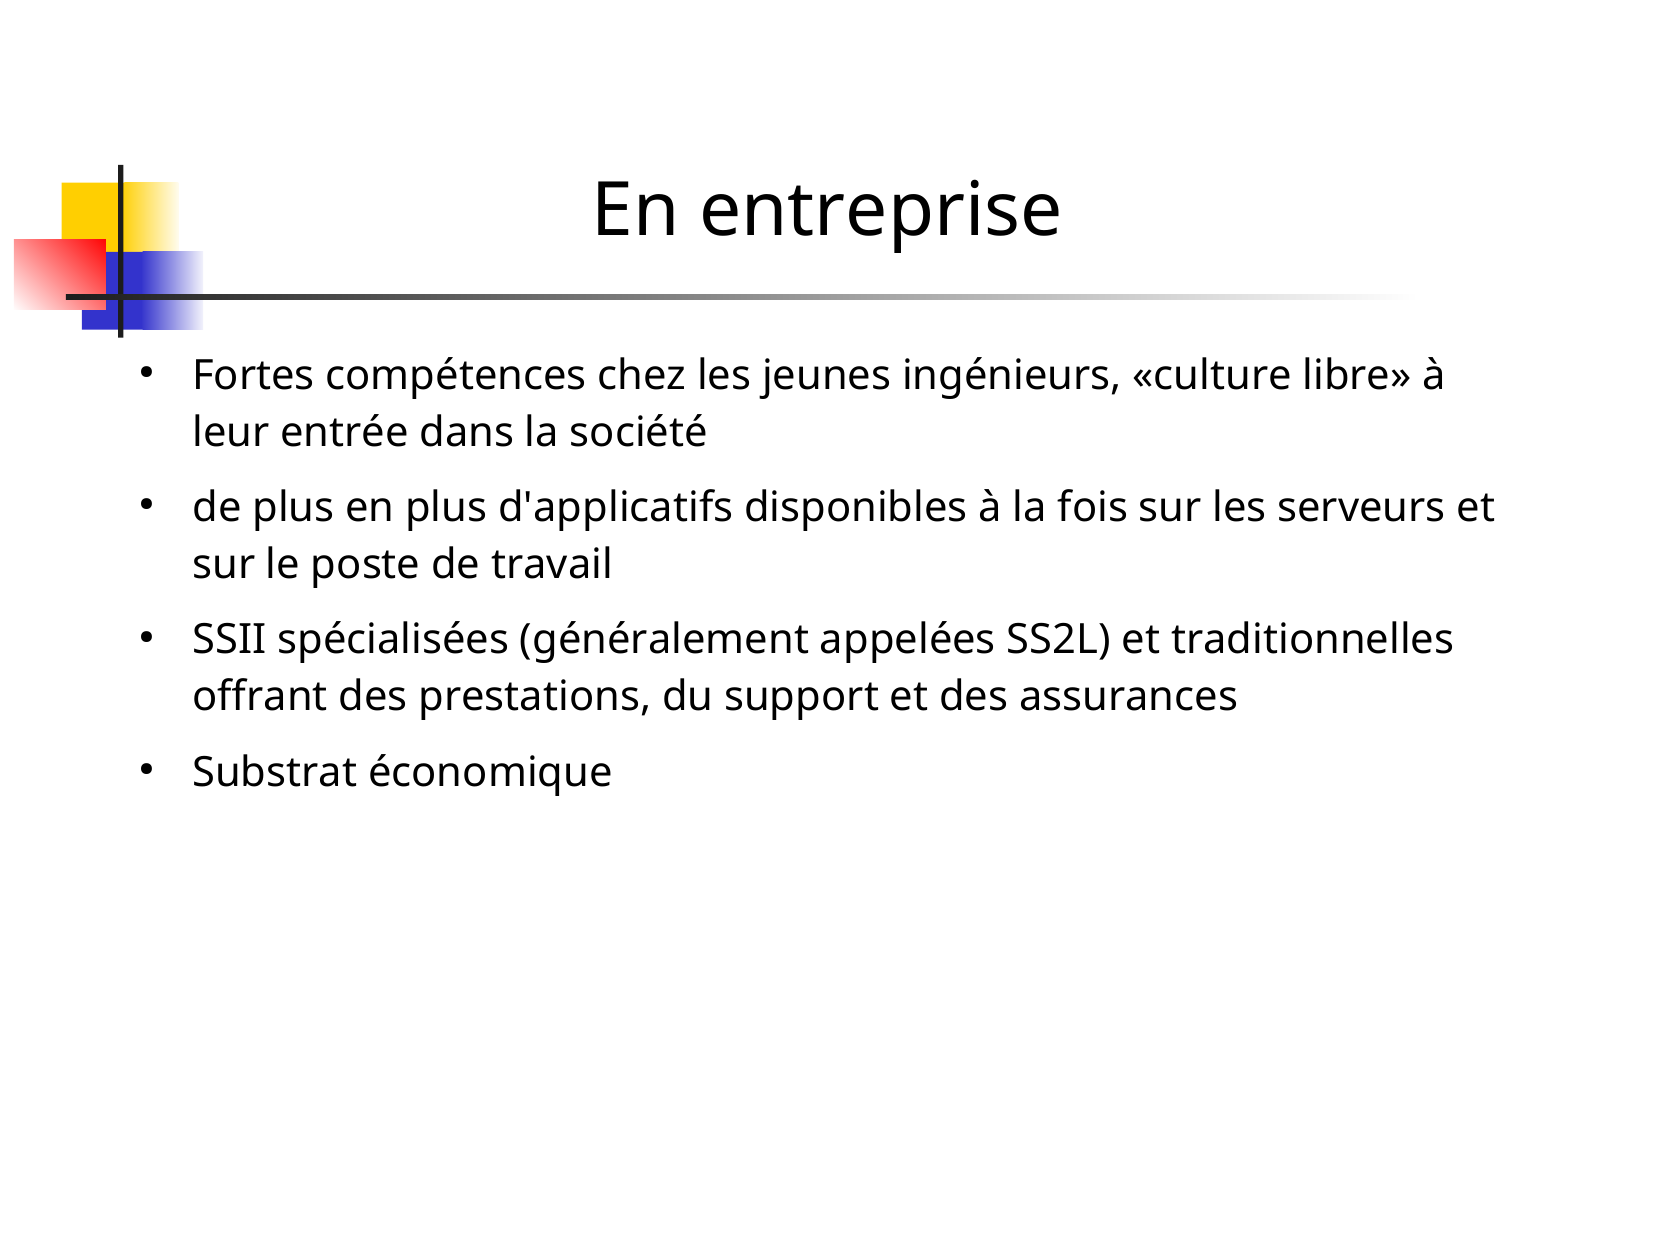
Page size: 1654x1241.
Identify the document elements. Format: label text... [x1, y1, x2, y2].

list Fortes compétences chez les jeunes ingénieurs, «culture libre» à leur entrée dans la société de plus en plus d'applicatifs disponibles à la fois sur les serveurs et sur le poste de travail SSII spécialisées (généralement appelées SS2L) et traditionnelles offrant des prestations, du support et des assurances Substrat économique [121, 344, 1534, 1127]
title En entreprise [121, 102, 1534, 311]
